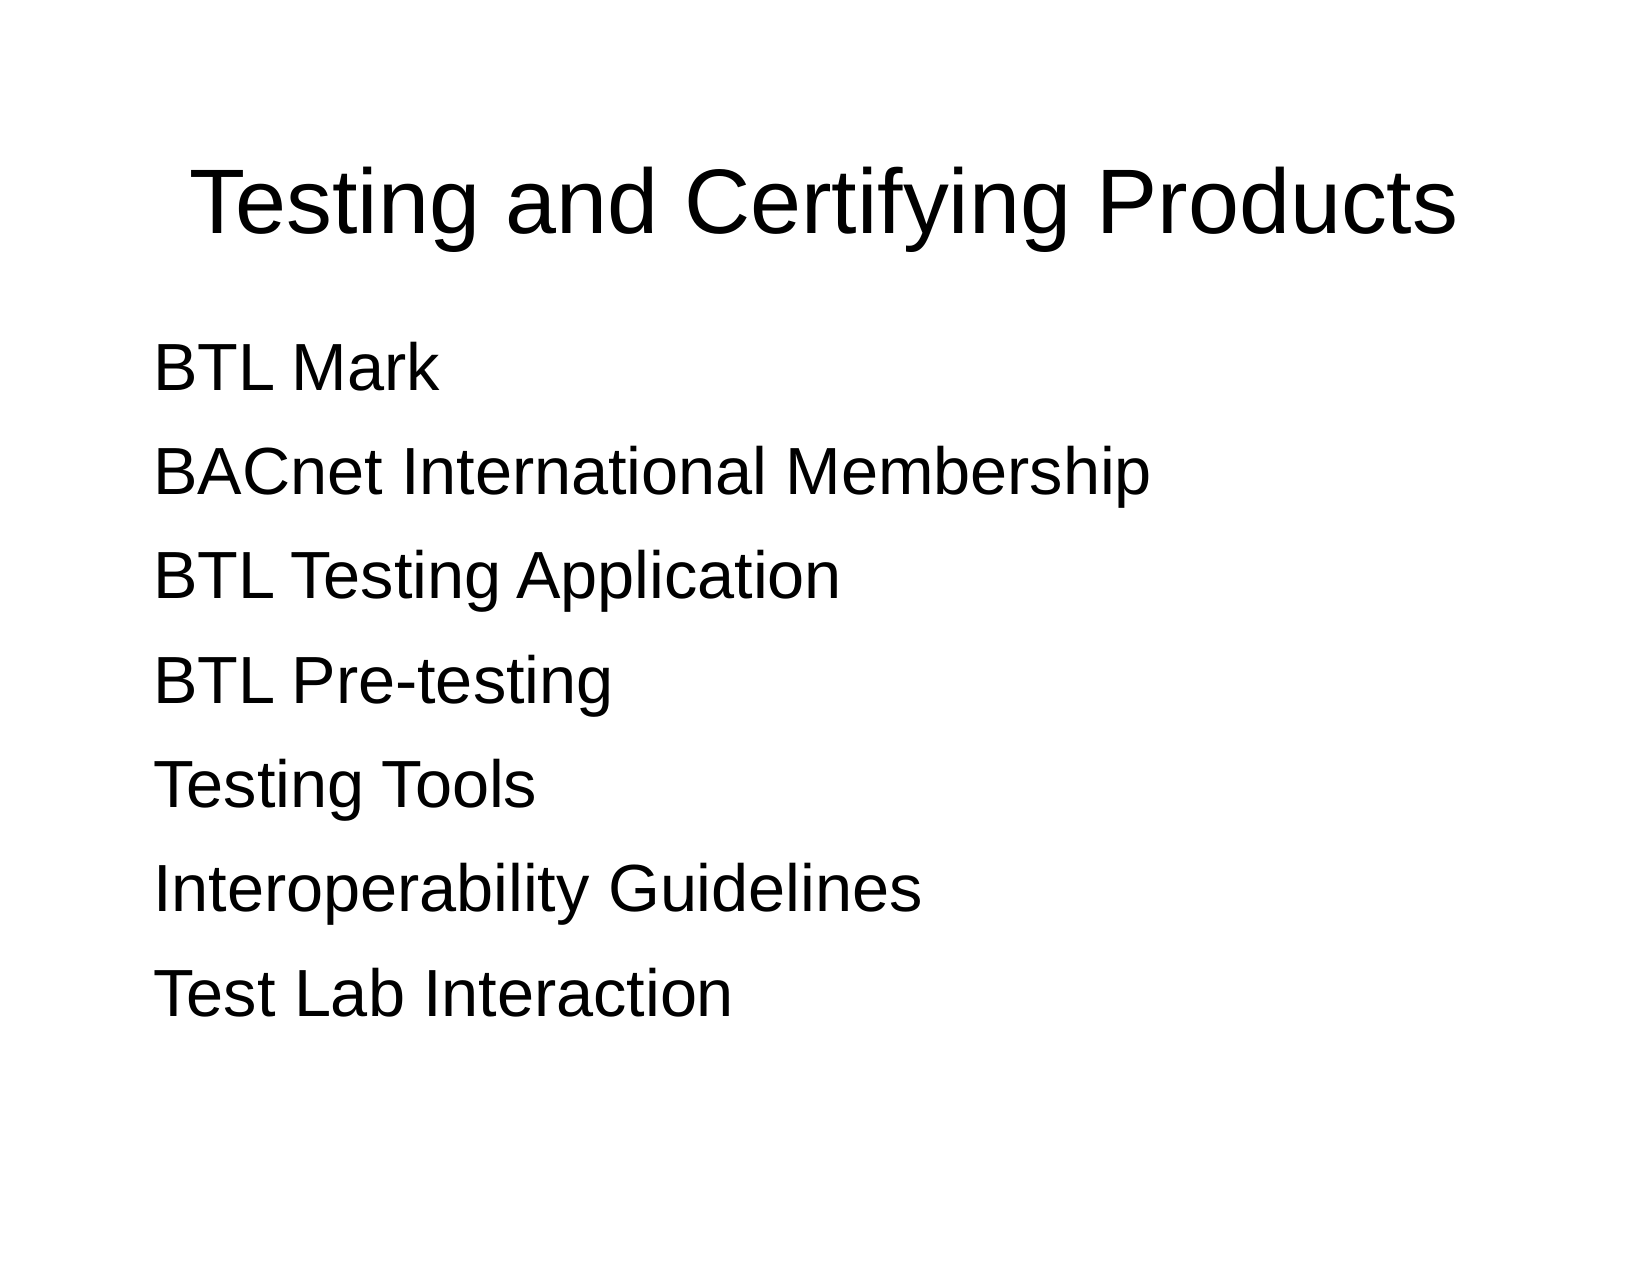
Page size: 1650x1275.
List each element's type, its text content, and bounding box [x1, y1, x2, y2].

list BTL Mark BACnet International Membership BTL Testing Application BTL Pre-testing Testing Tools Interoperability Guidelines Test Lab Interaction [135, 329, 1515, 1079]
title Testing and Certifying Products [135, 112, 1515, 291]
